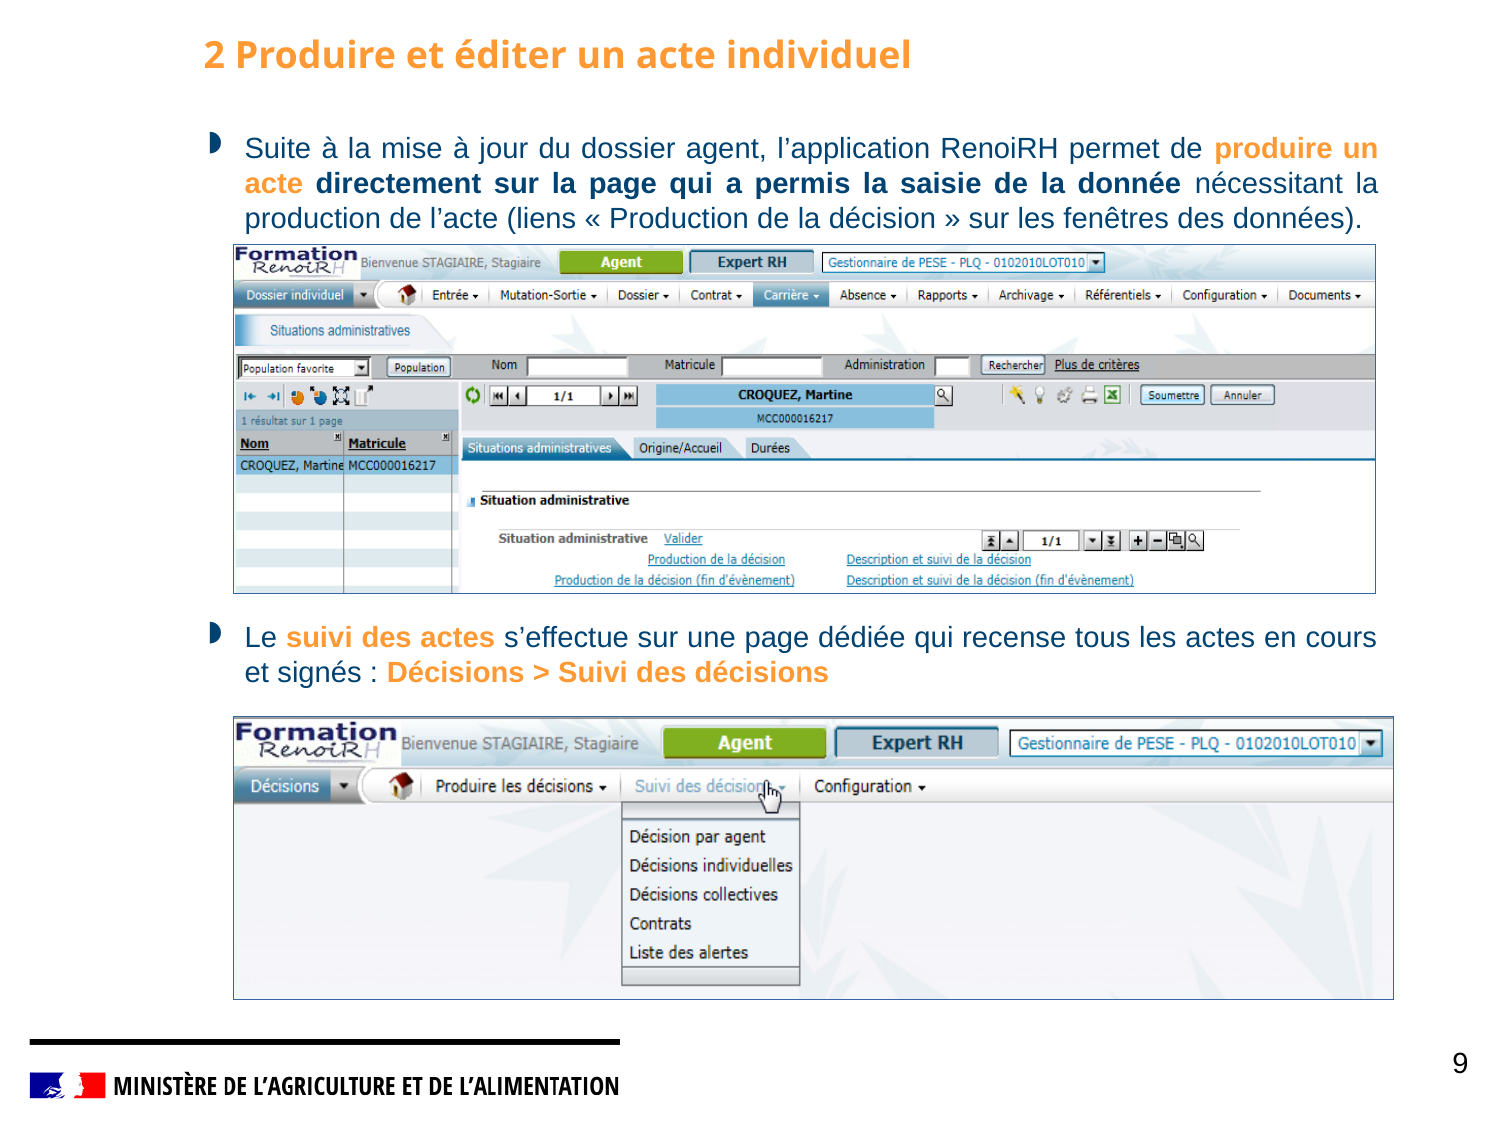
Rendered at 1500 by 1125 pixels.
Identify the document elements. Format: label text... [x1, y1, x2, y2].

picture [29, 1039, 620, 1099]
picture [233, 244, 1376, 594]
text_box Suite à la mise à jour du dossier agent, l’application RenoiRH permet de produire un acte directement sur la page qui a permis la saisie de la donnée nécessitant la production de l’acte (liens « Production de la décision » sur les fenêtres des données). Le suivi des actes s’effectue sur une page dédiée qui recense tous les actes en cours et signés : Décisions > Suivi des décisions [194, 121, 1394, 1028]
picture [233, 716, 1394, 1000]
text_box 2 Produire et éditer un acte individuel [188, 23, 1323, 95]
